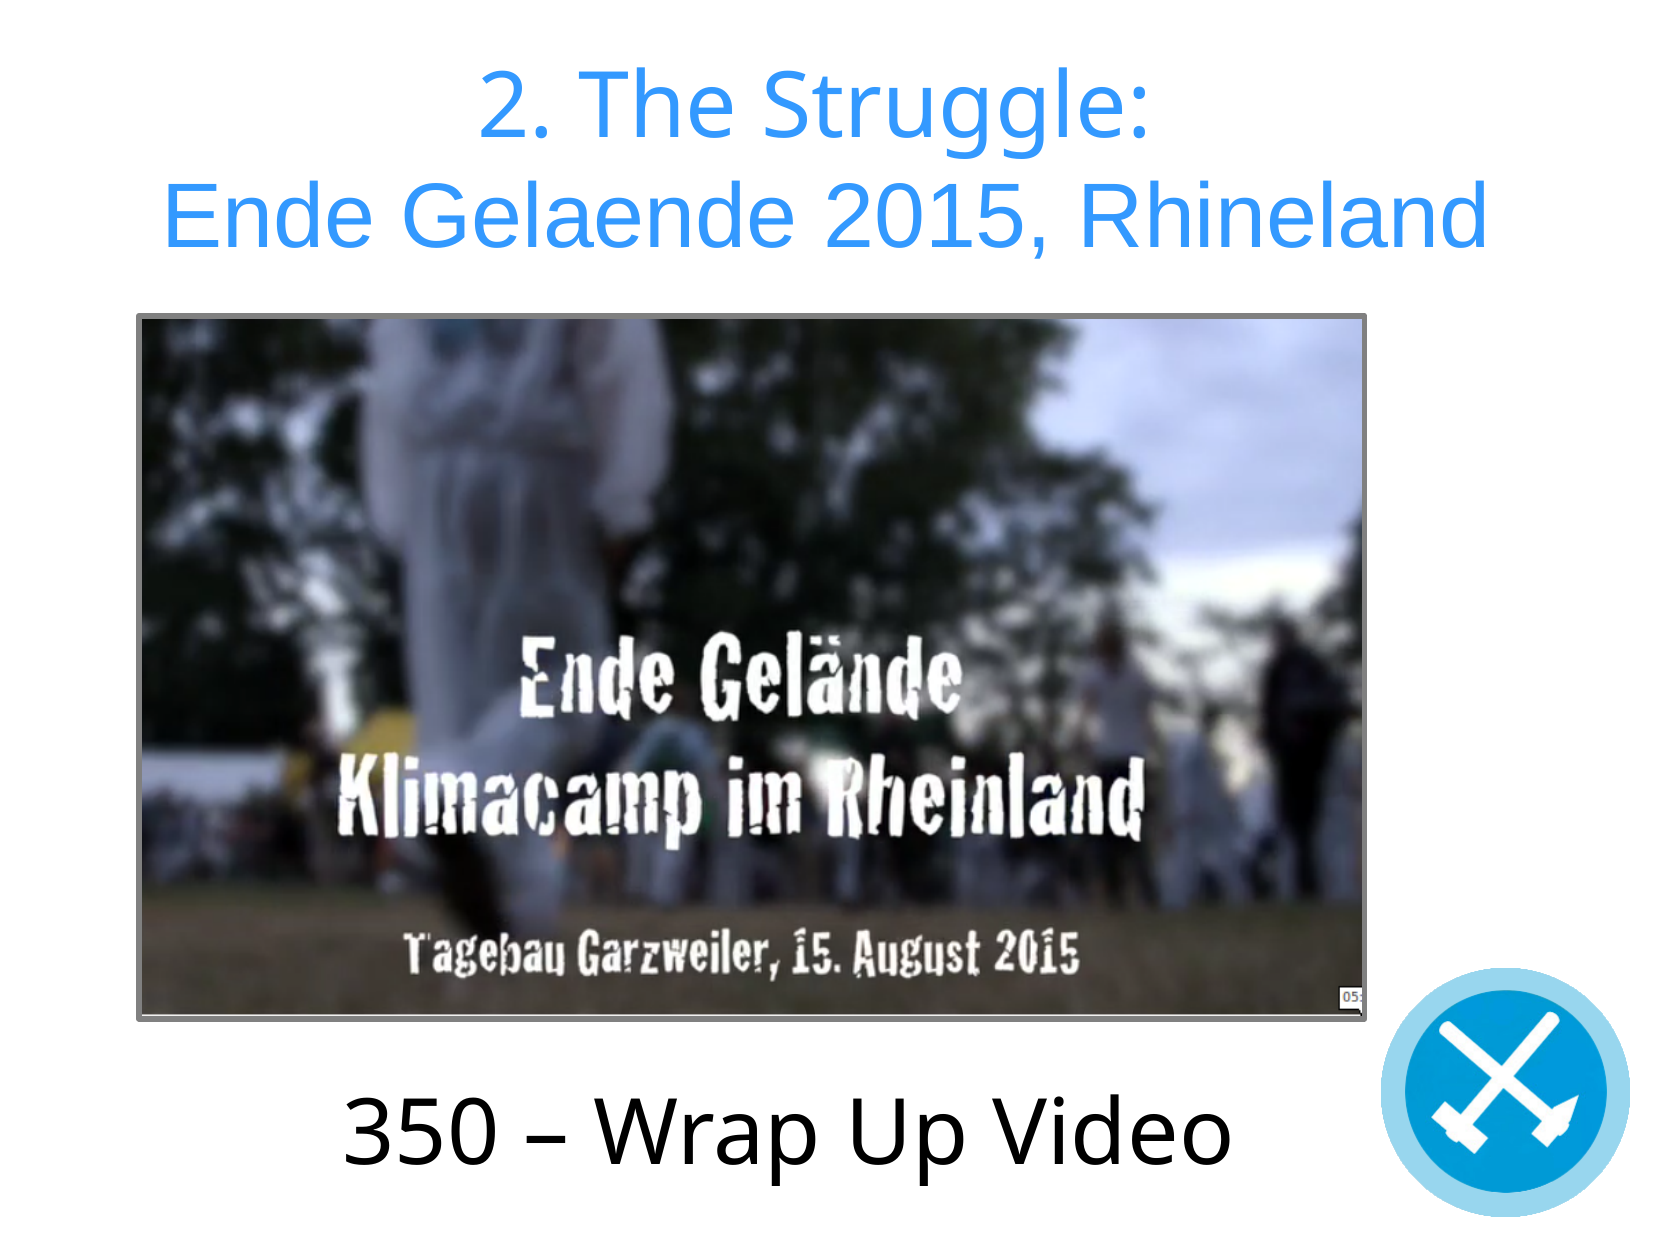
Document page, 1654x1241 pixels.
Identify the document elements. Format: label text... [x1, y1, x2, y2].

picture [1381, 968, 1630, 1217]
title 2. The Struggle: Ende Gelaende 2015, Rhineland [82, 43, 1571, 263]
picture [141, 318, 1362, 1016]
text_box 350 – Wrap Up Video [327, 1058, 1231, 1177]
